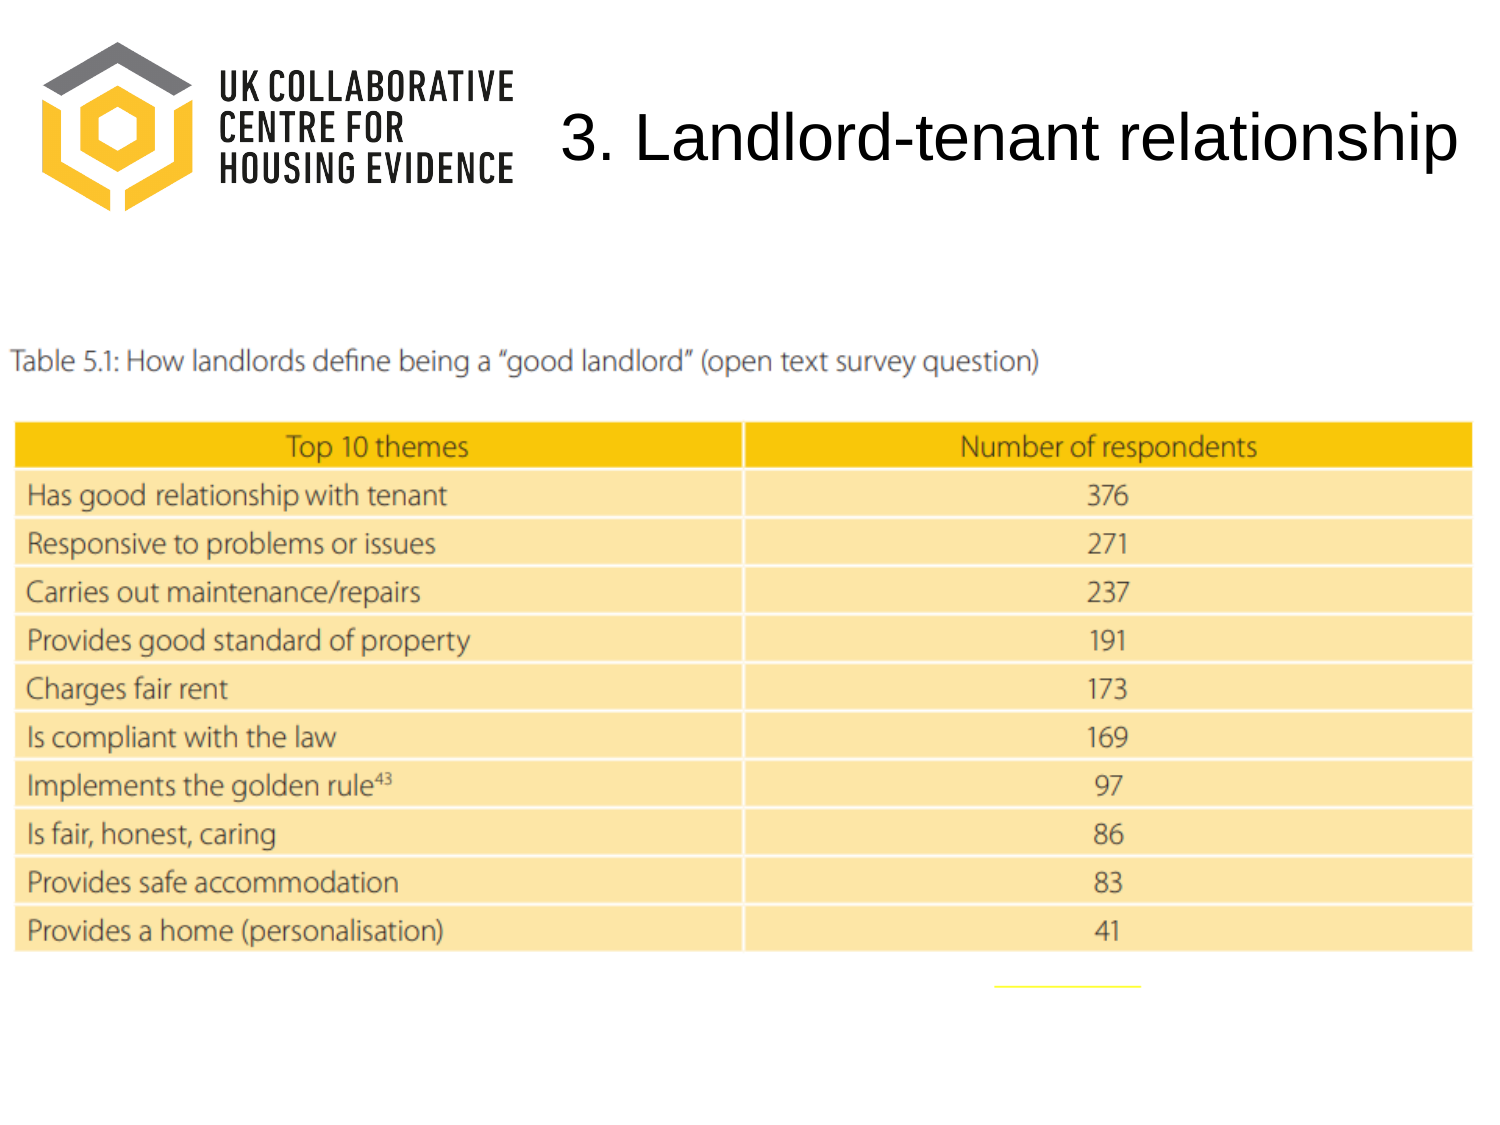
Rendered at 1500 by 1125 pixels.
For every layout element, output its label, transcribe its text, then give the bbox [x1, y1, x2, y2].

picture [6, 340, 1499, 992]
text_box 3. Landlord-tenant relationship [545, 86, 1500, 183]
